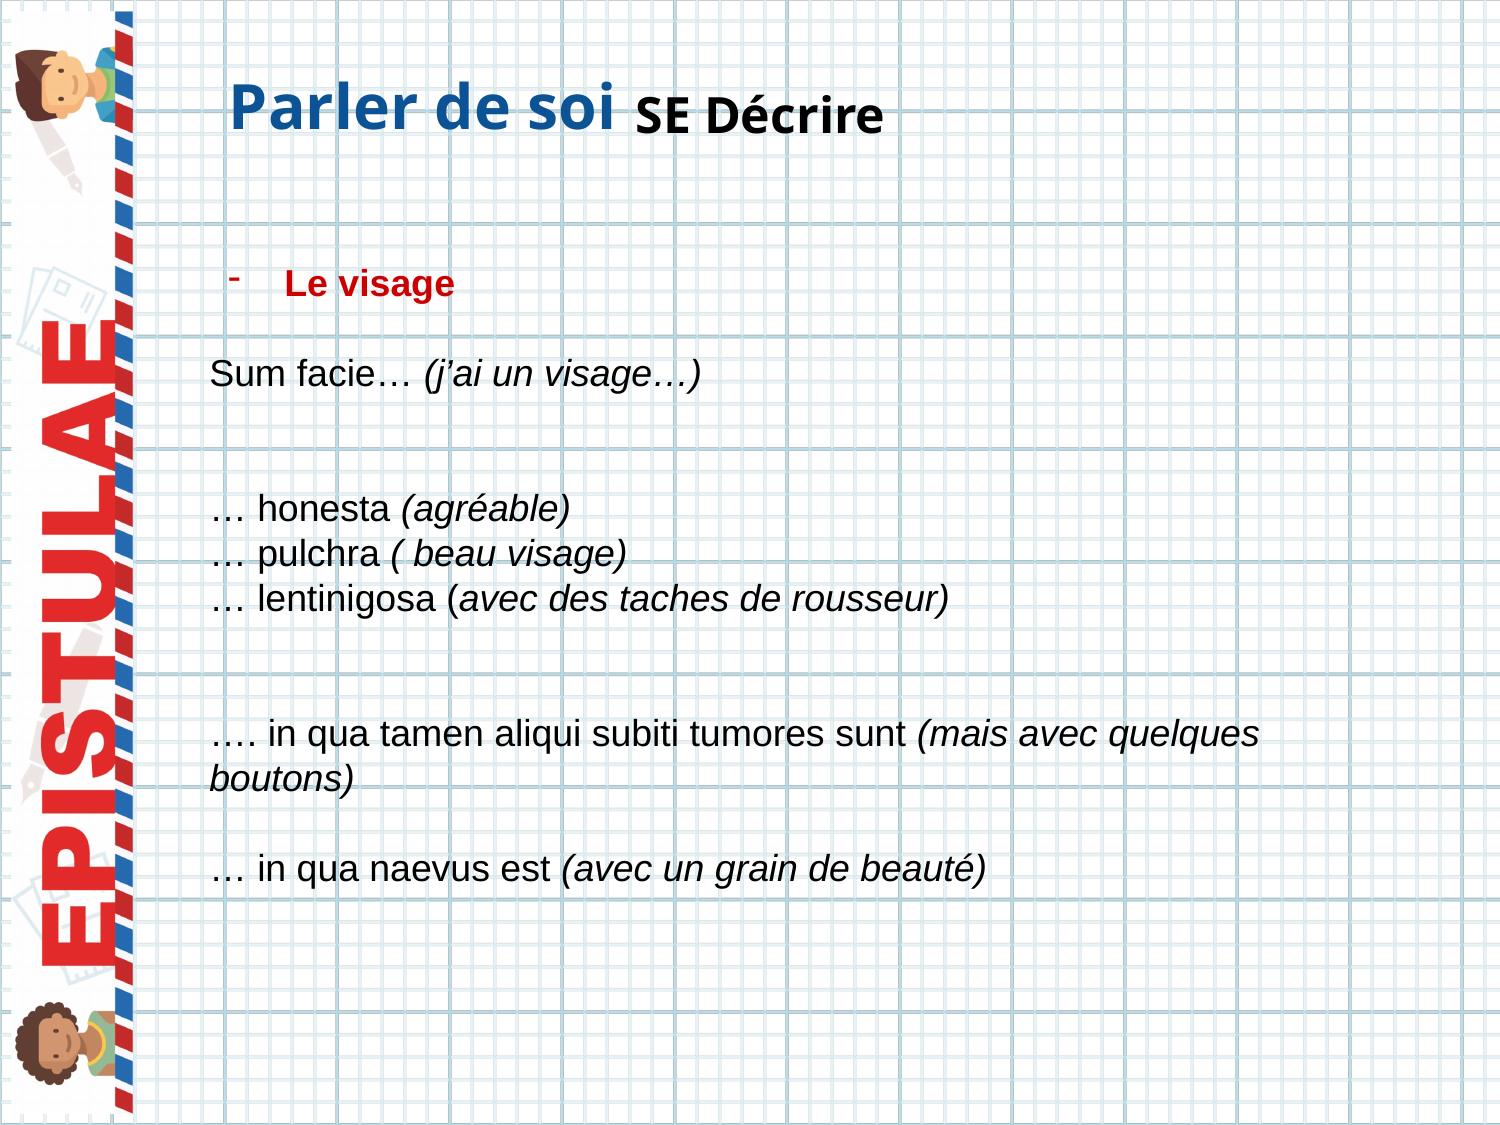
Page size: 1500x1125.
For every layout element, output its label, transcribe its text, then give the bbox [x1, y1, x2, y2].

text_box SE Décrire [620, 68, 1500, 216]
picture [0, 0, 1500, 1125]
text_box Le visage Sum facie… (j’ai un visage…) … honesta (agréable) … pulchra ( beau visage) … lentinigosa (avec des taches de rousseur) …. in qua tamen aliqui subiti tumores sunt (mais avec quelques boutons) … in qua naevus est (avec un grain de beauté) [194, 244, 1391, 933]
text_box Parler de soi [213, 51, 1110, 200]
